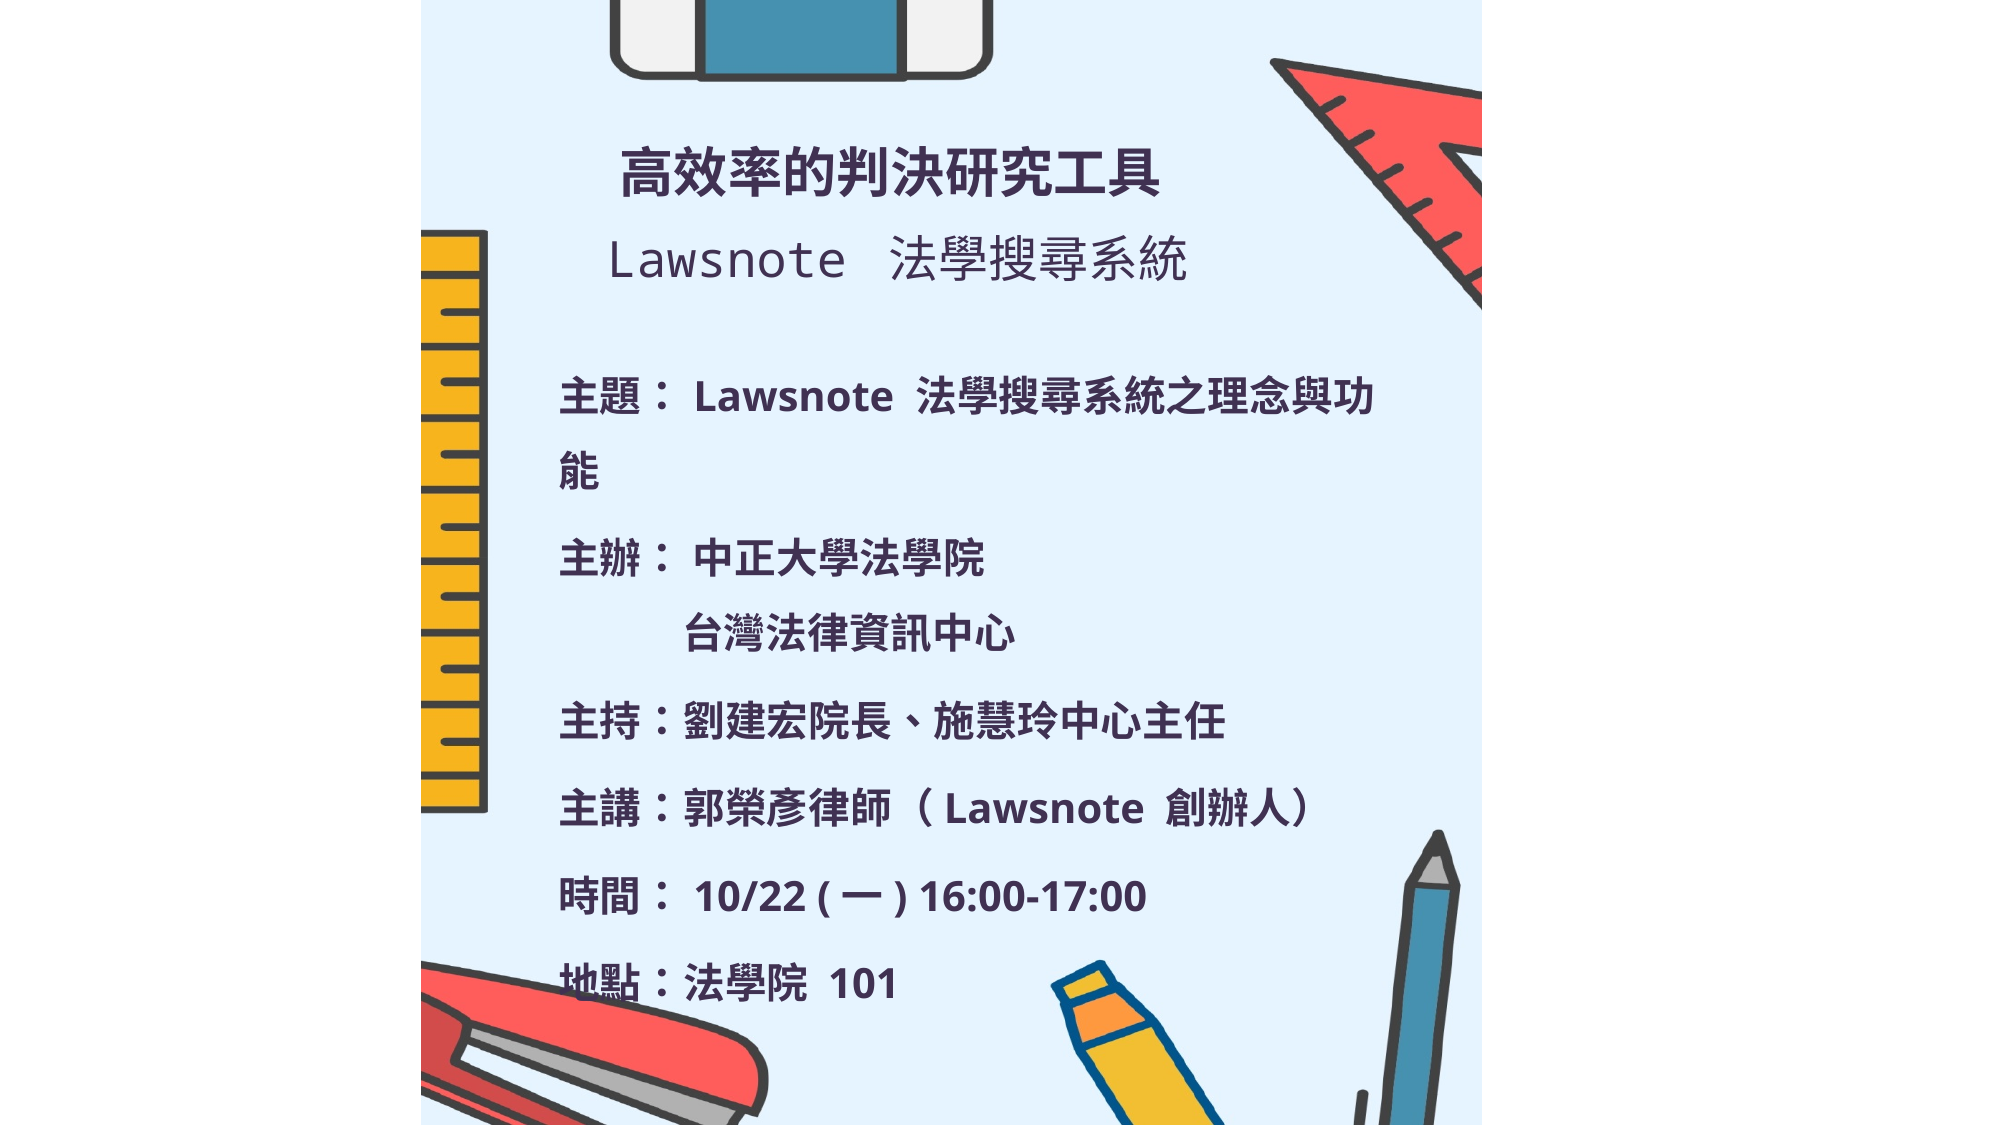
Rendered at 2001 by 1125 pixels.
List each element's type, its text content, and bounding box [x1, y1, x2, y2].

text_box 主題：Lawsnote 法學搜尋系統之理念與功能 主辦： 中正大學法學院 台灣法律資訊中心 主持：劉建宏院長、施慧玲中心主任 主講：郭榮彥律師（Lawsnote 創辦人） 時間：10/22 (一) 16:00-17:00 地點：法學院 101 [543, 337, 1409, 946]
picture [421, 244, 1482, 1125]
subtitle Lawsnote 法學搜尋系統 [464, 219, 1331, 291]
picture [421, 0, 1482, 66]
title 高效率的判決研究工具 [286, 66, 1523, 244]
